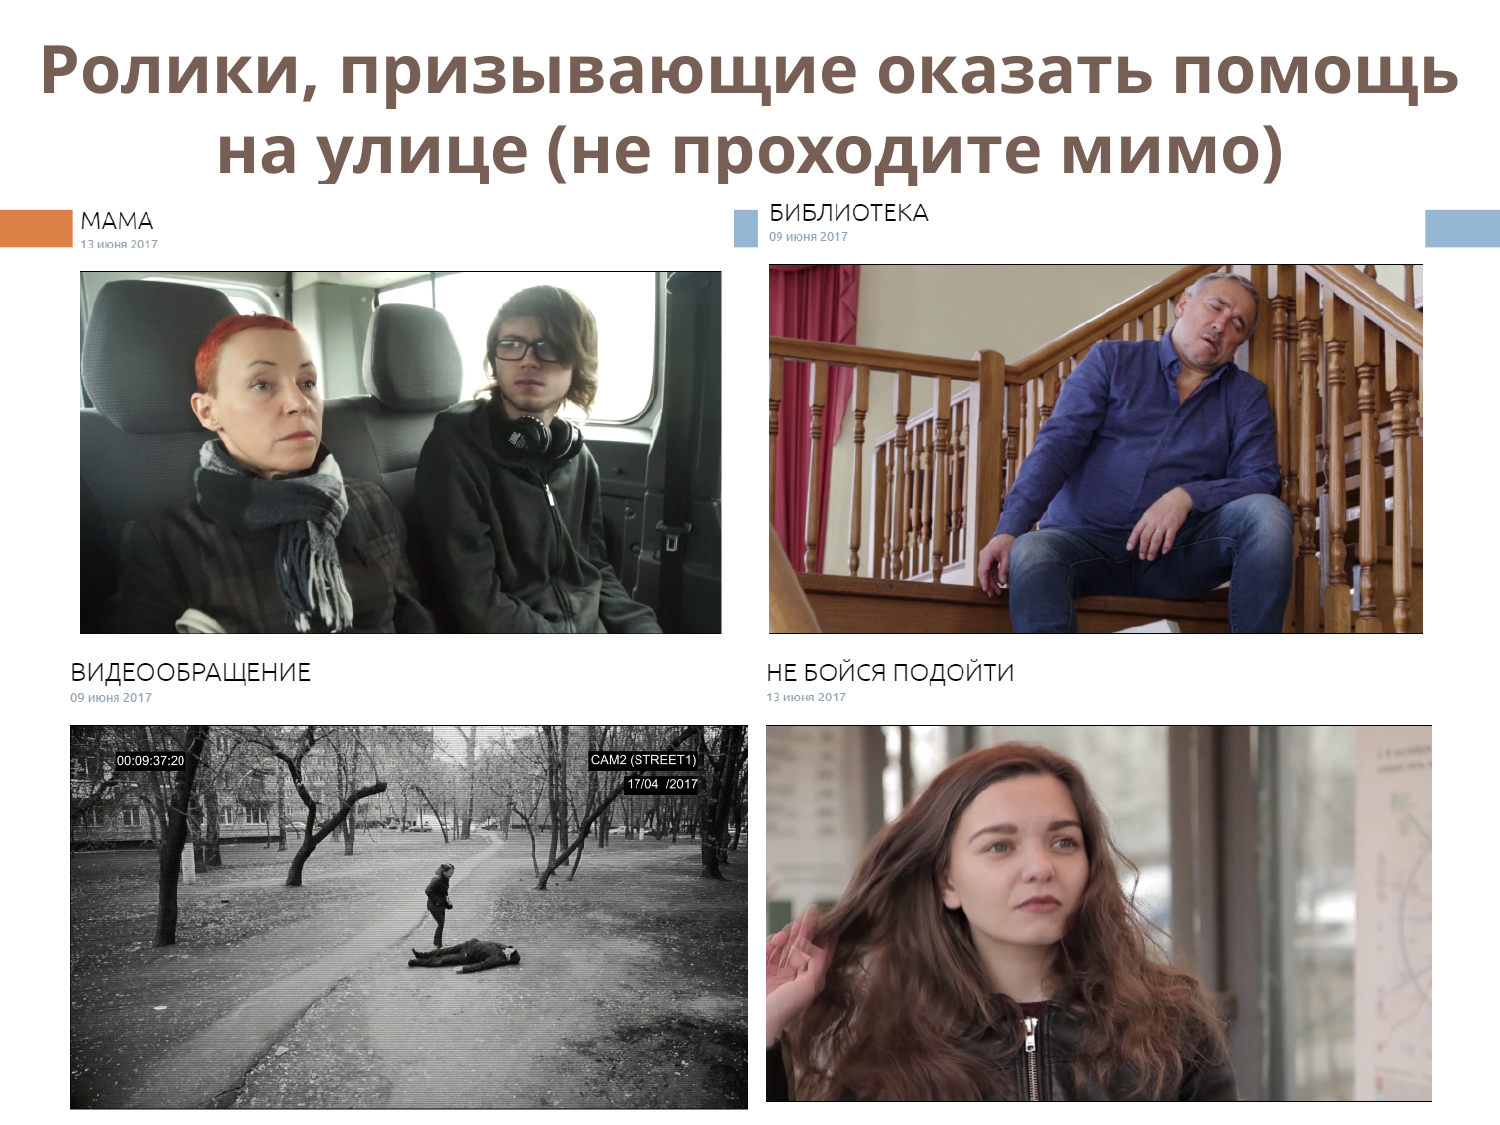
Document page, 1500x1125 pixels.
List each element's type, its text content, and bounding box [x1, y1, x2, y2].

title Ролики, призывающие оказать помощь на улице (не проходите мимо) [0, 19, 1500, 182]
picture [72, 184, 734, 642]
picture [757, 189, 1436, 1118]
picture [58, 648, 758, 1118]
